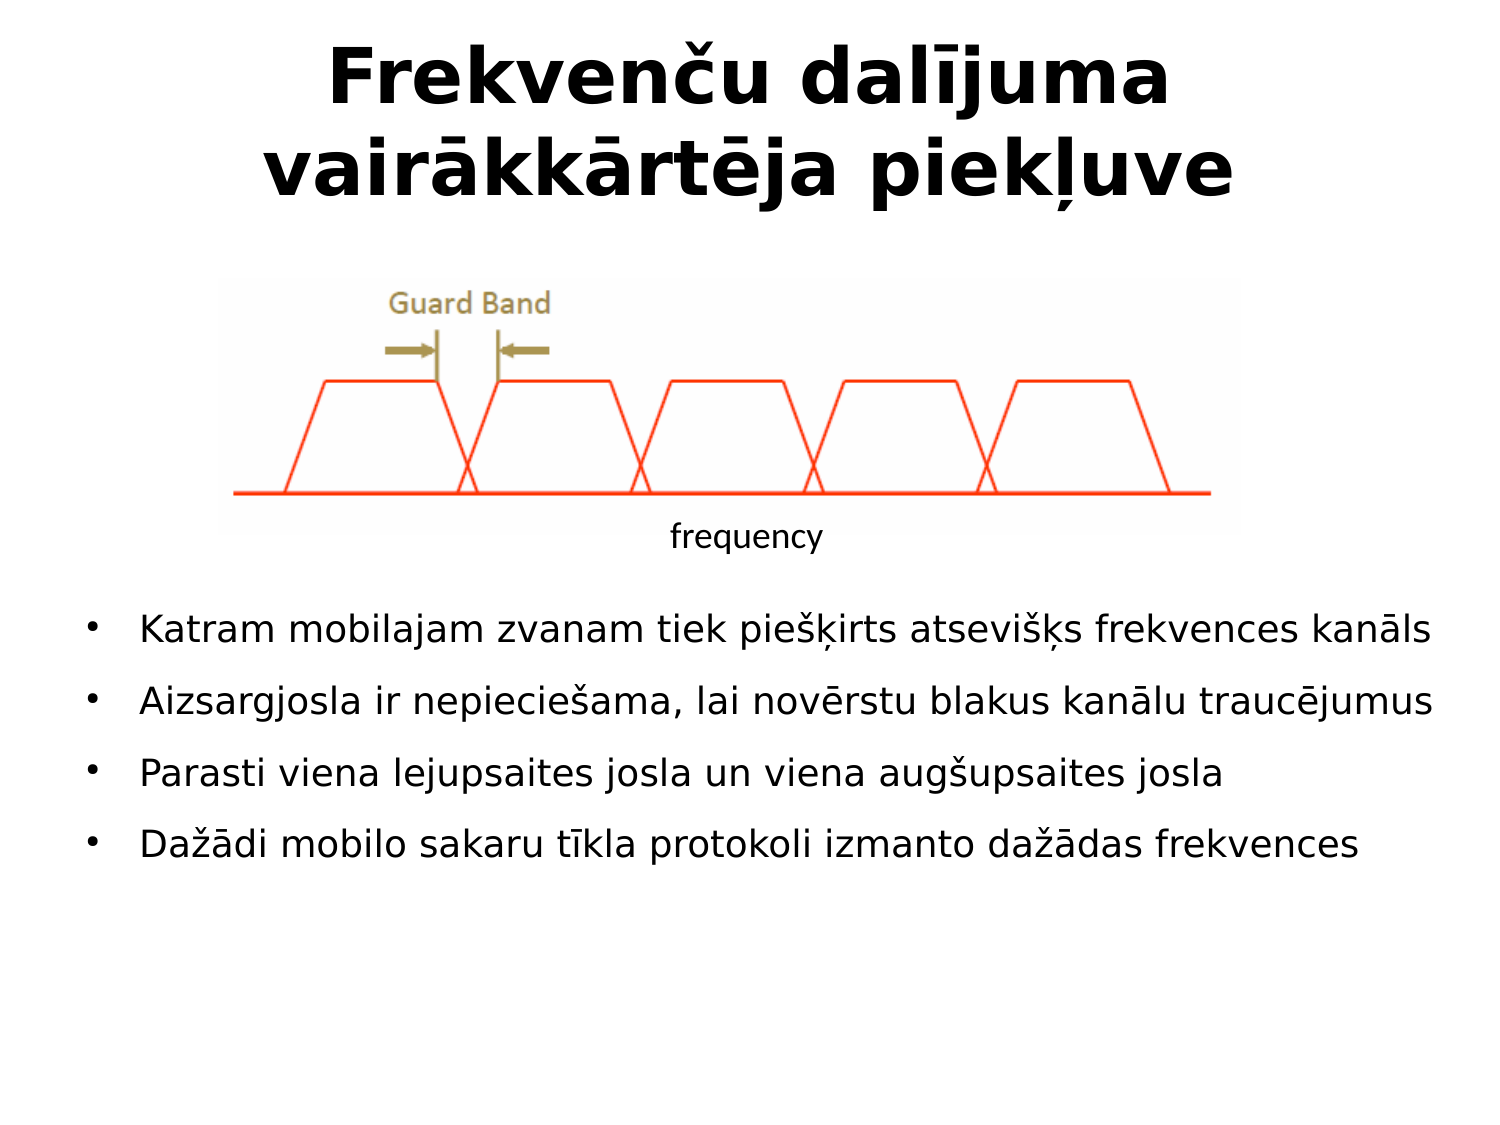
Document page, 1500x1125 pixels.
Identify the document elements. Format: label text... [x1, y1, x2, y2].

title Frekvenču dalījuma vairākkārtēja piekļuve [24, 37, 1475, 200]
list Katram mobilajam zvanam tiek piešķirts atsevišķs frekvences kanāls Aizsargjosla ir nepieciešama, lai novērstu blakus kanālu traucējumus Parasti viena lejupsaites josla un viena augšupsaites josla Dažādi mobilo sakaru tīkla protokoli izmanto dažādas frekvences [53, 597, 1471, 1059]
text_box frequency [655, 503, 951, 564]
picture [218, 278, 1241, 536]
